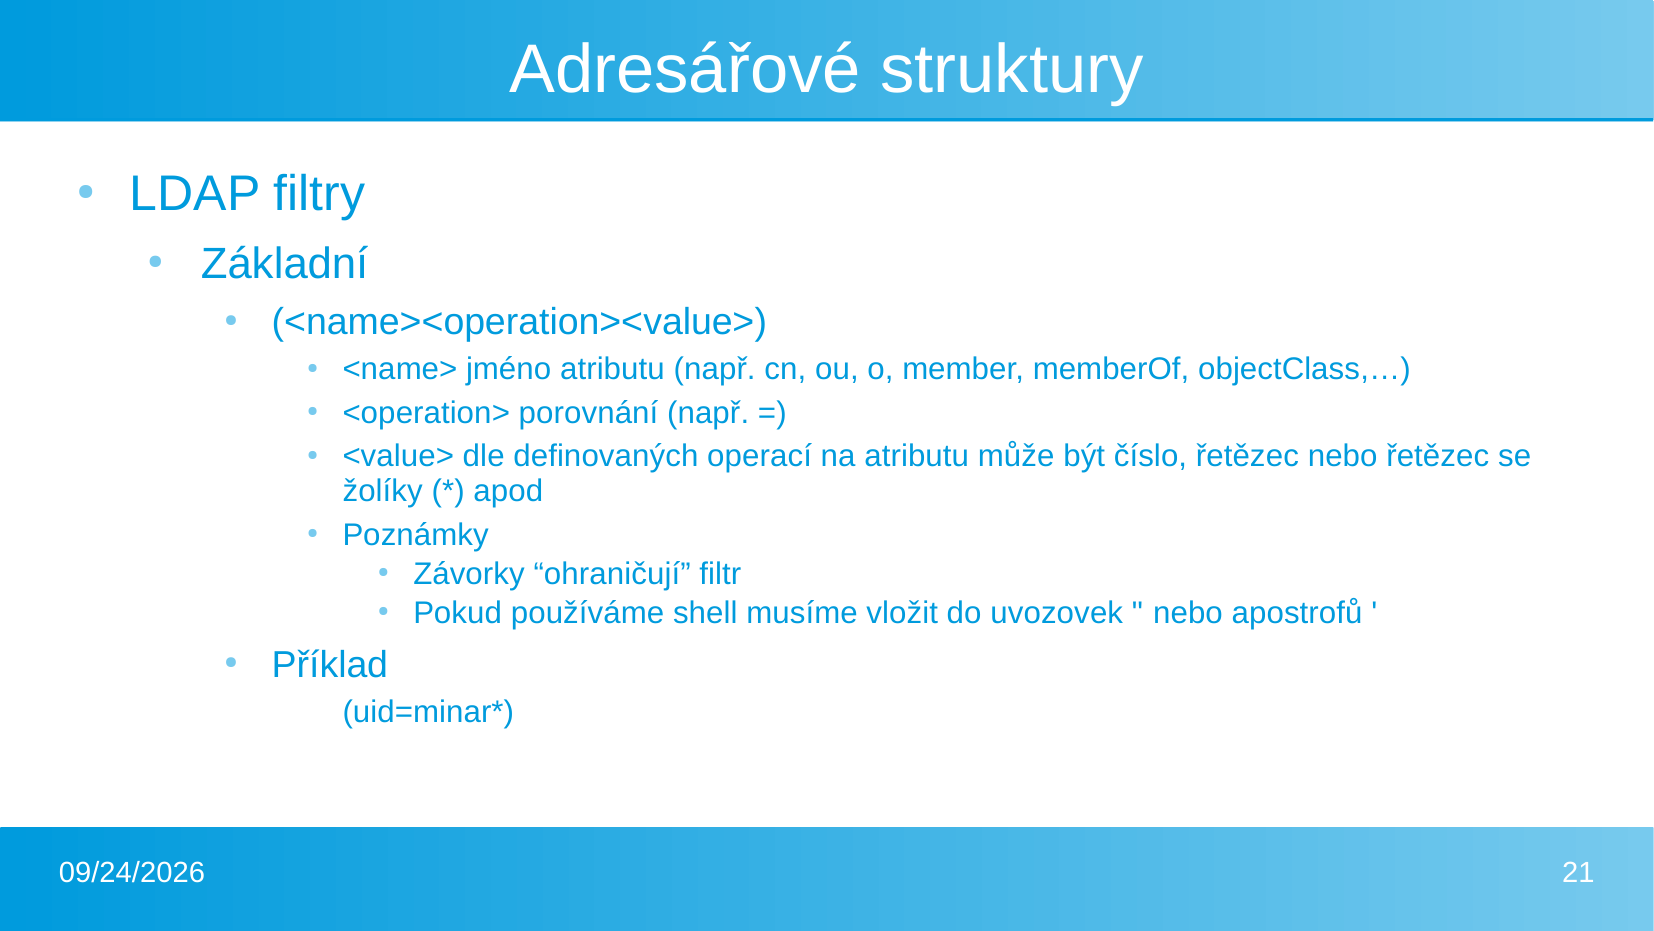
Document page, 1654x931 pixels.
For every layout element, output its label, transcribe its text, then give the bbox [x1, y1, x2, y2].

title Adresářové struktury [59, 29, 1595, 108]
list LDAP filtry Základní (<name><operation><value>) <name> jméno atributu (např. cn, ou, o, member, memberOf, objectClass,…) <operation> porovnání (např. =) <value> dle definovaných operací na atributu může být číslo, řetězec nebo řetězec se žolíky (*) apod Poznámky Závorky “ohraničují” filtr Pokud používáme shell musíme vložit do uvozovek " nebo apostrofů ' Příklad (uid=minar*) [59, 165, 1595, 756]
